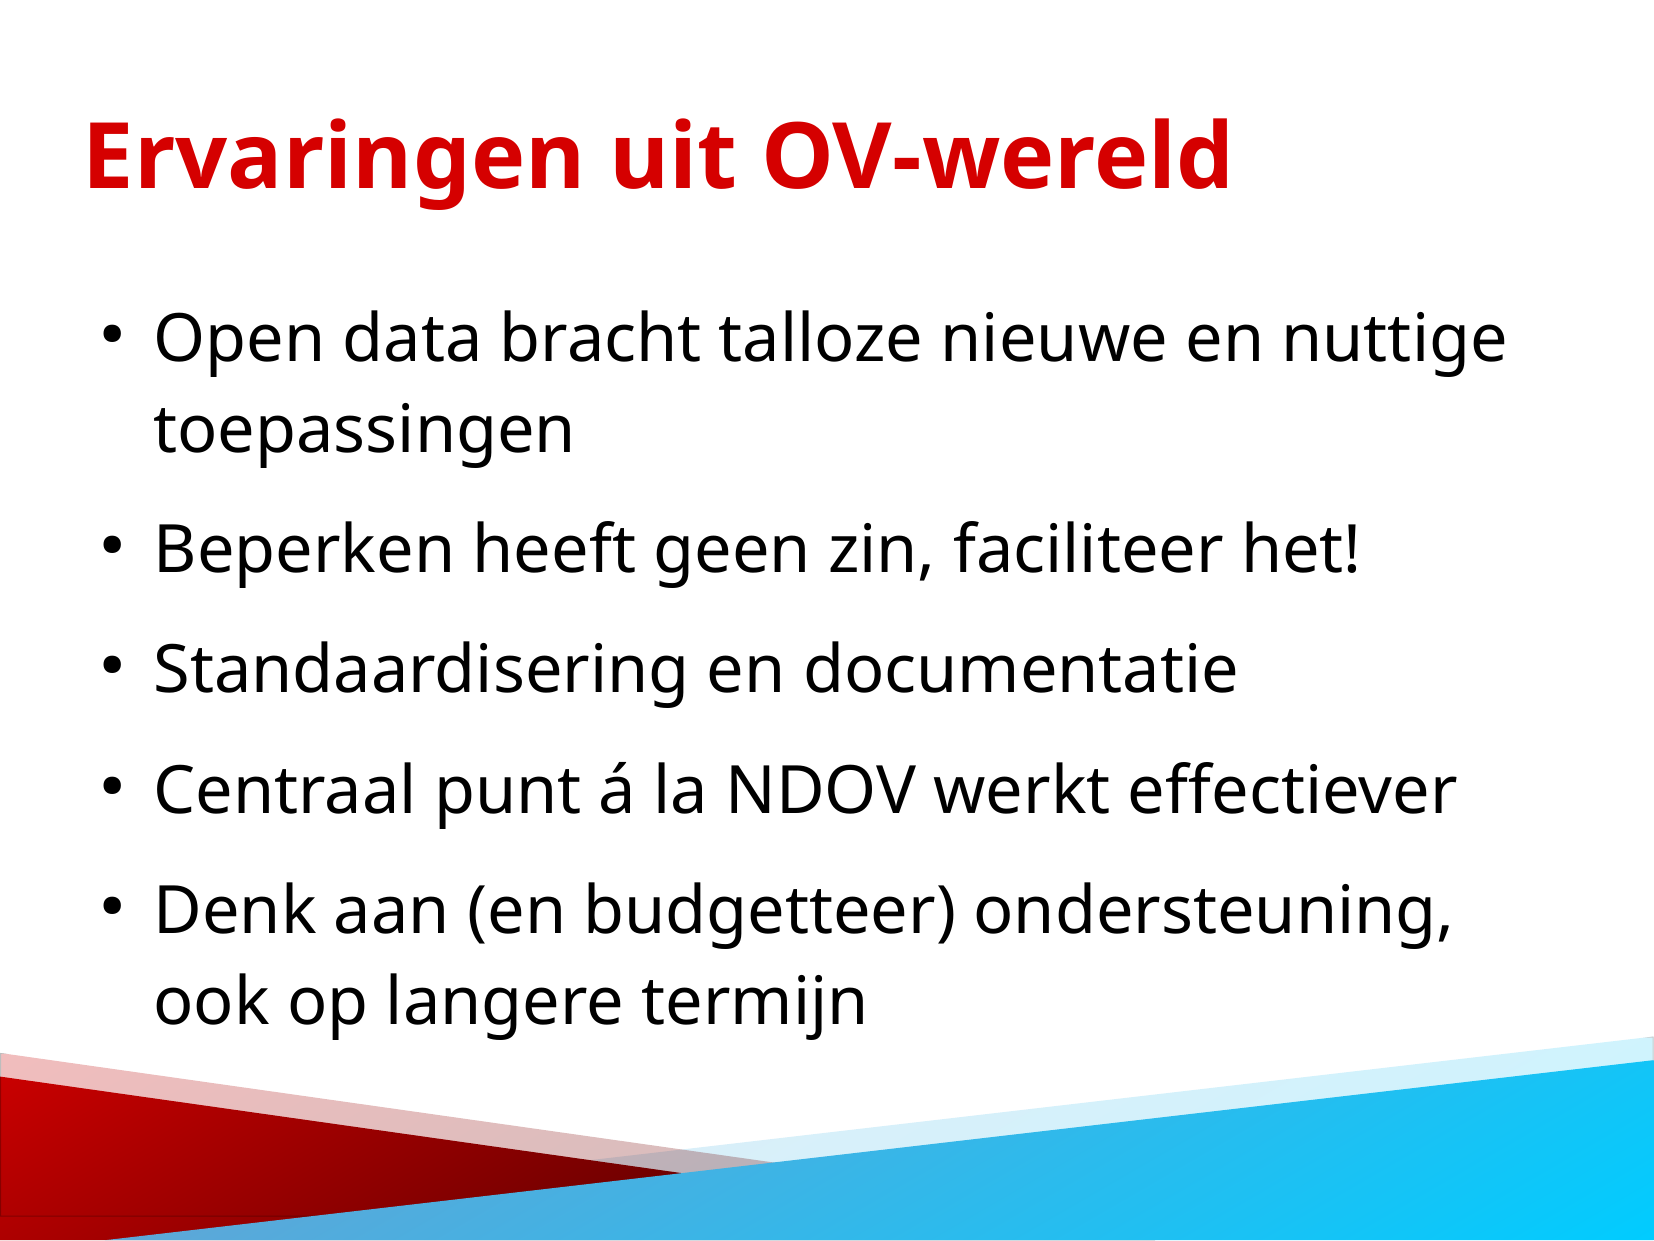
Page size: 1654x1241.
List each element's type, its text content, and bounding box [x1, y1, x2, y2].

list Open data bracht talloze nieuwe en nuttige toepassingen Beperken heeft geen zin, faciliteer het! Standaardisering en documentatie Centraal punt á la NDOV werkt effectiever Denk aan (en budgetteer) ondersteuning, ook op langere termijn [82, 290, 1571, 1054]
title Ervaringen uit OV-wereld [82, 49, 1571, 257]
